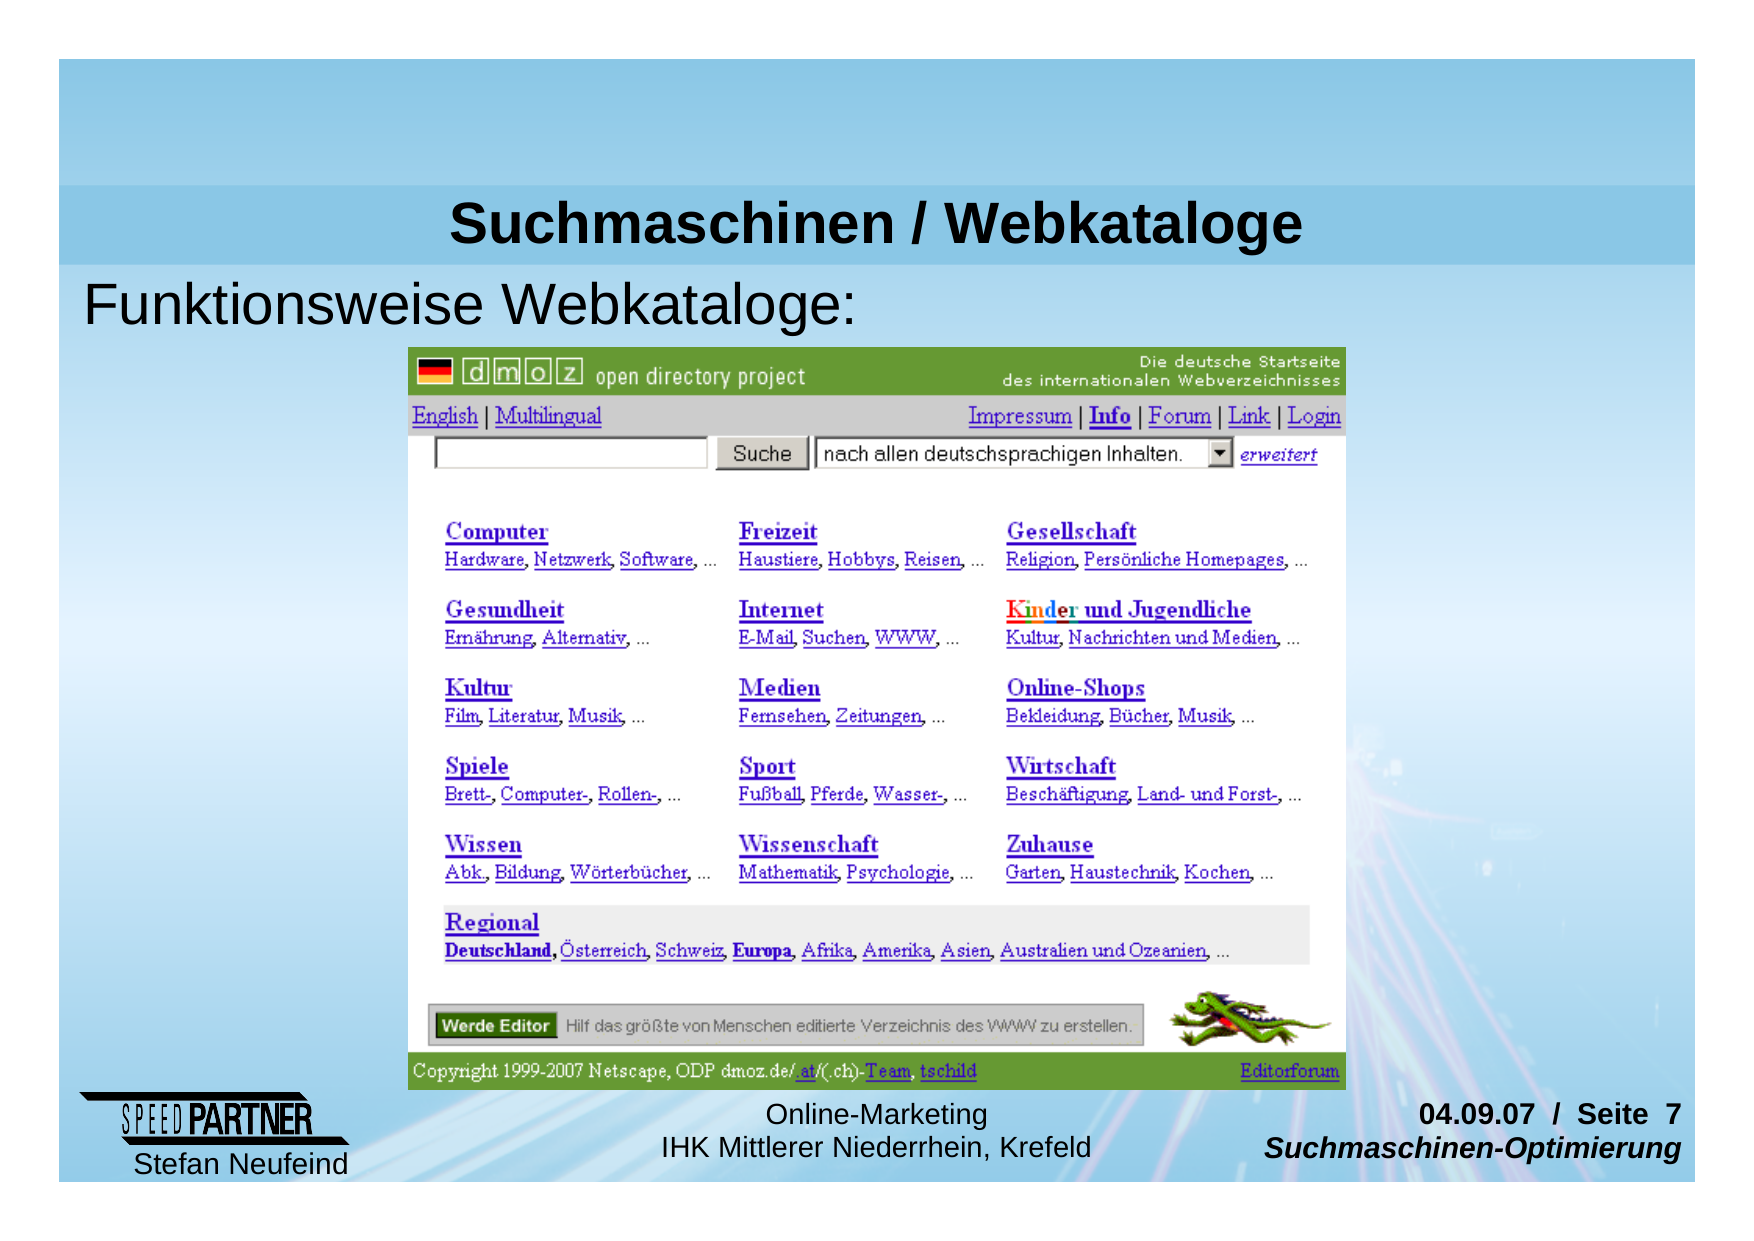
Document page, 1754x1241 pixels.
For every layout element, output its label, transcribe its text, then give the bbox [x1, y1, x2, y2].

title Suchmaschinen / Webkataloge [59, 190, 1695, 257]
picture [59, 265, 1695, 1182]
picture [59, 59, 1695, 185]
list Funktionsweise Webkataloge: [71, 272, 1695, 1055]
